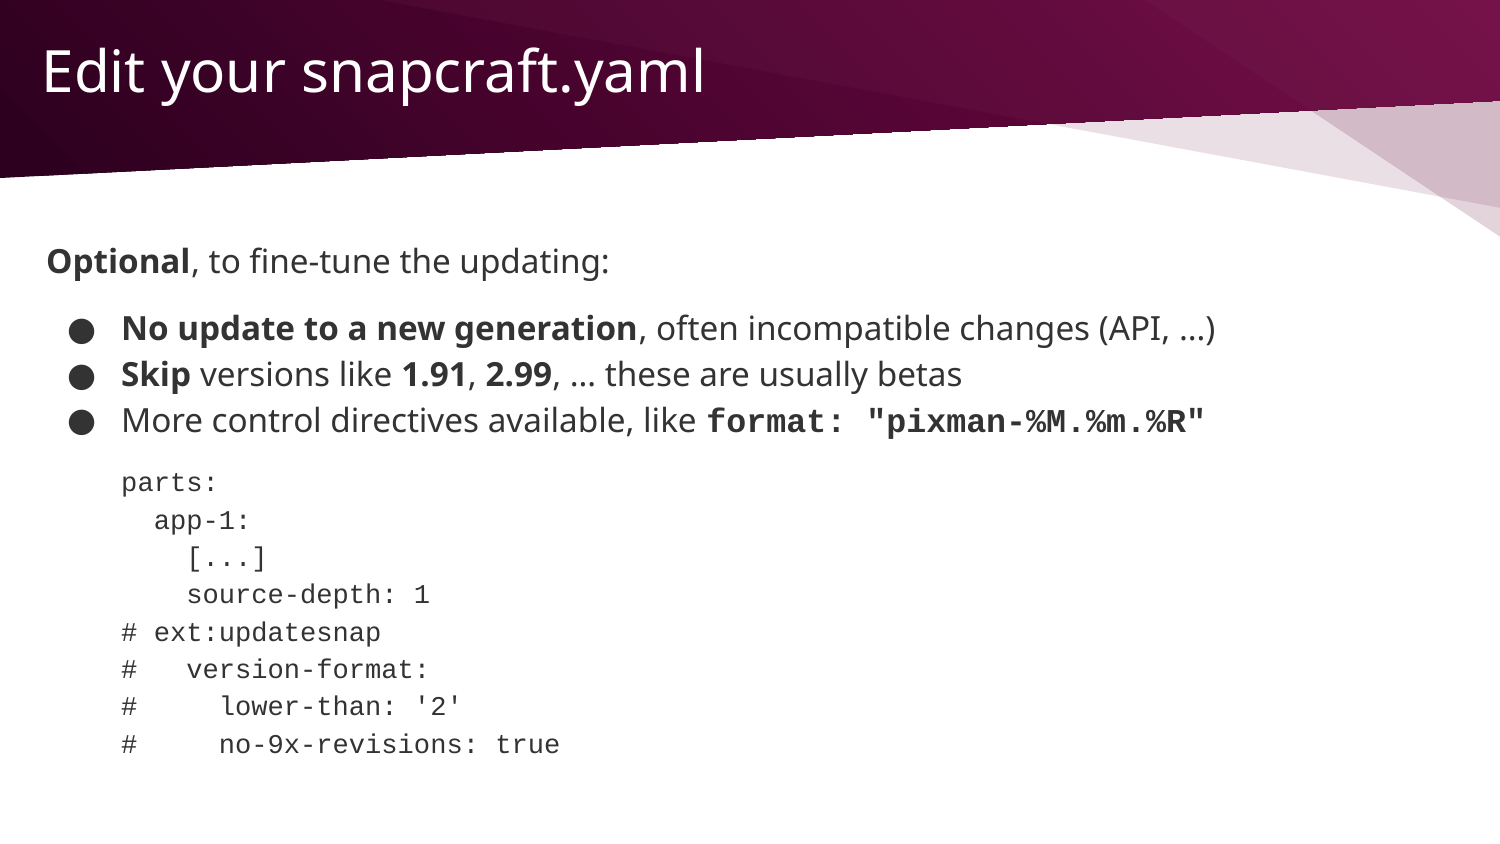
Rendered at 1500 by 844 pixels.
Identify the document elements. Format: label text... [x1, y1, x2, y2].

title Edit your snapcraft.yaml [41, 5, 1336, 134]
list Optional, to fine-tune the updating: No update to a new generation, often incompatible changes (API, …) Skip versions like 1.91, 2.99, … these are usually betas More control directives available, like format: "pixman-%M.%m.%R" parts: app-1: [...] source-depth: 1 # ext:updatesnap # version-format: # lower-than: '2' # no-9x-revisions: true [35, 229, 1324, 789]
